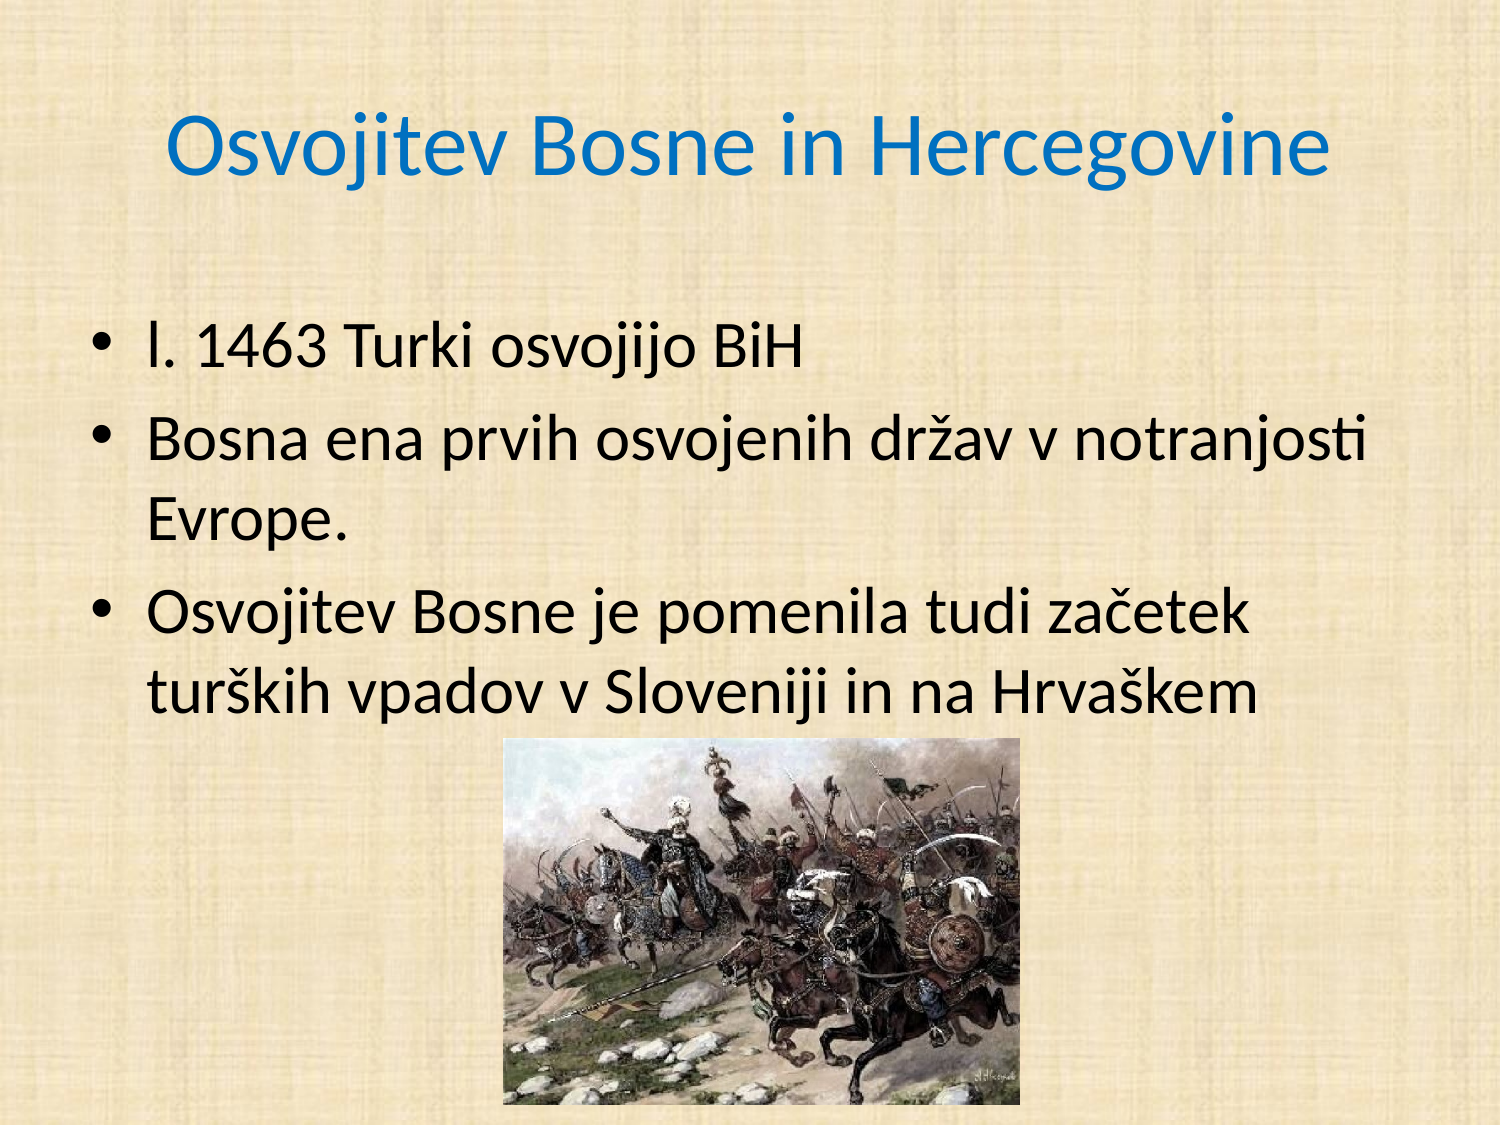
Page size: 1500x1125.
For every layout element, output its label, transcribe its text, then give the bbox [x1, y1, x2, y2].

list l. 1463 Turki osvojijo BiH Bosna ena prvih osvojenih držav v notranjosti Evrope. Osvojitev Bosne je pomenila tudi začetek turških vpadov v Sloveniji in na Hrvaškem [75, 292, 1425, 1005]
title Osvojitev Bosne in Hercegovine [75, 45, 1425, 233]
picture [0, 0, 1500, 1125]
